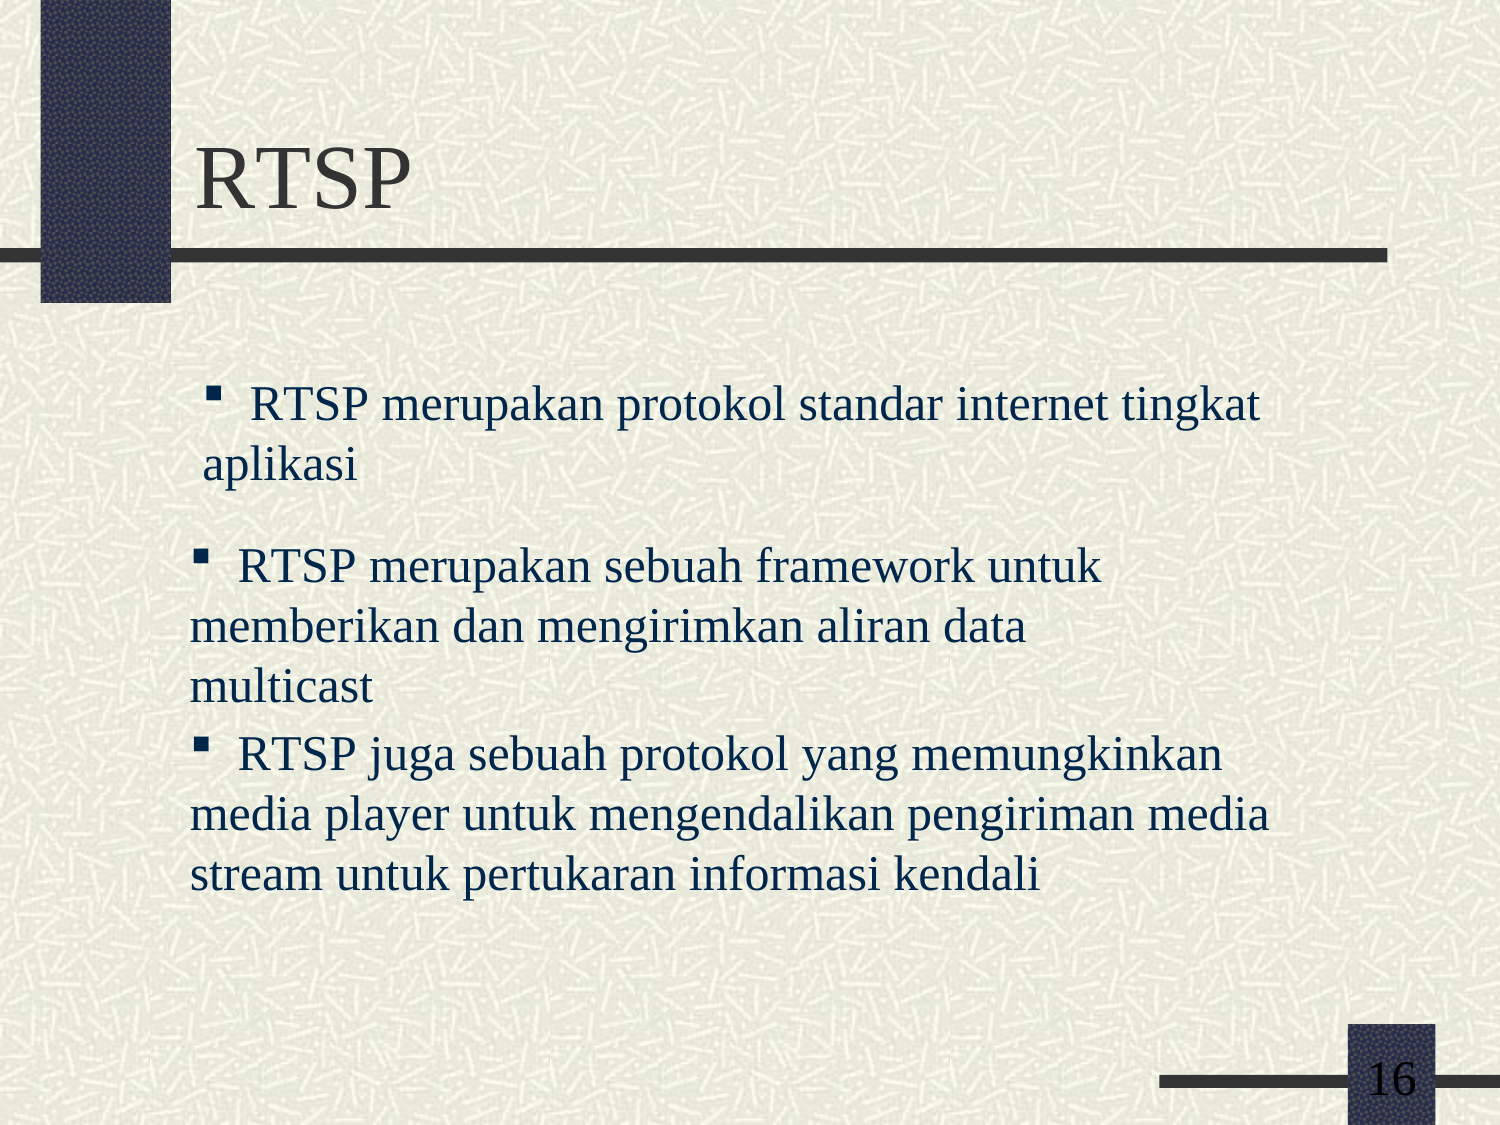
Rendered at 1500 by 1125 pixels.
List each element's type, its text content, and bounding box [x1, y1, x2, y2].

text_box RTSP juga sebuah protokol yang memungkinkan media player untuk mengendalikan pengiriman media stream untuk pertukaran informasi kendali [174, 712, 1301, 908]
text_box RTSP merupakan protokol standar internet tingkat aplikasi [187, 362, 1338, 498]
title RTSP [179, 46, 1455, 235]
text_box RTSP merupakan sebuah framework untuk memberikan dan mengirimkan aliran data multicast [174, 524, 1213, 712]
picture [0, 0, 1500, 1125]
